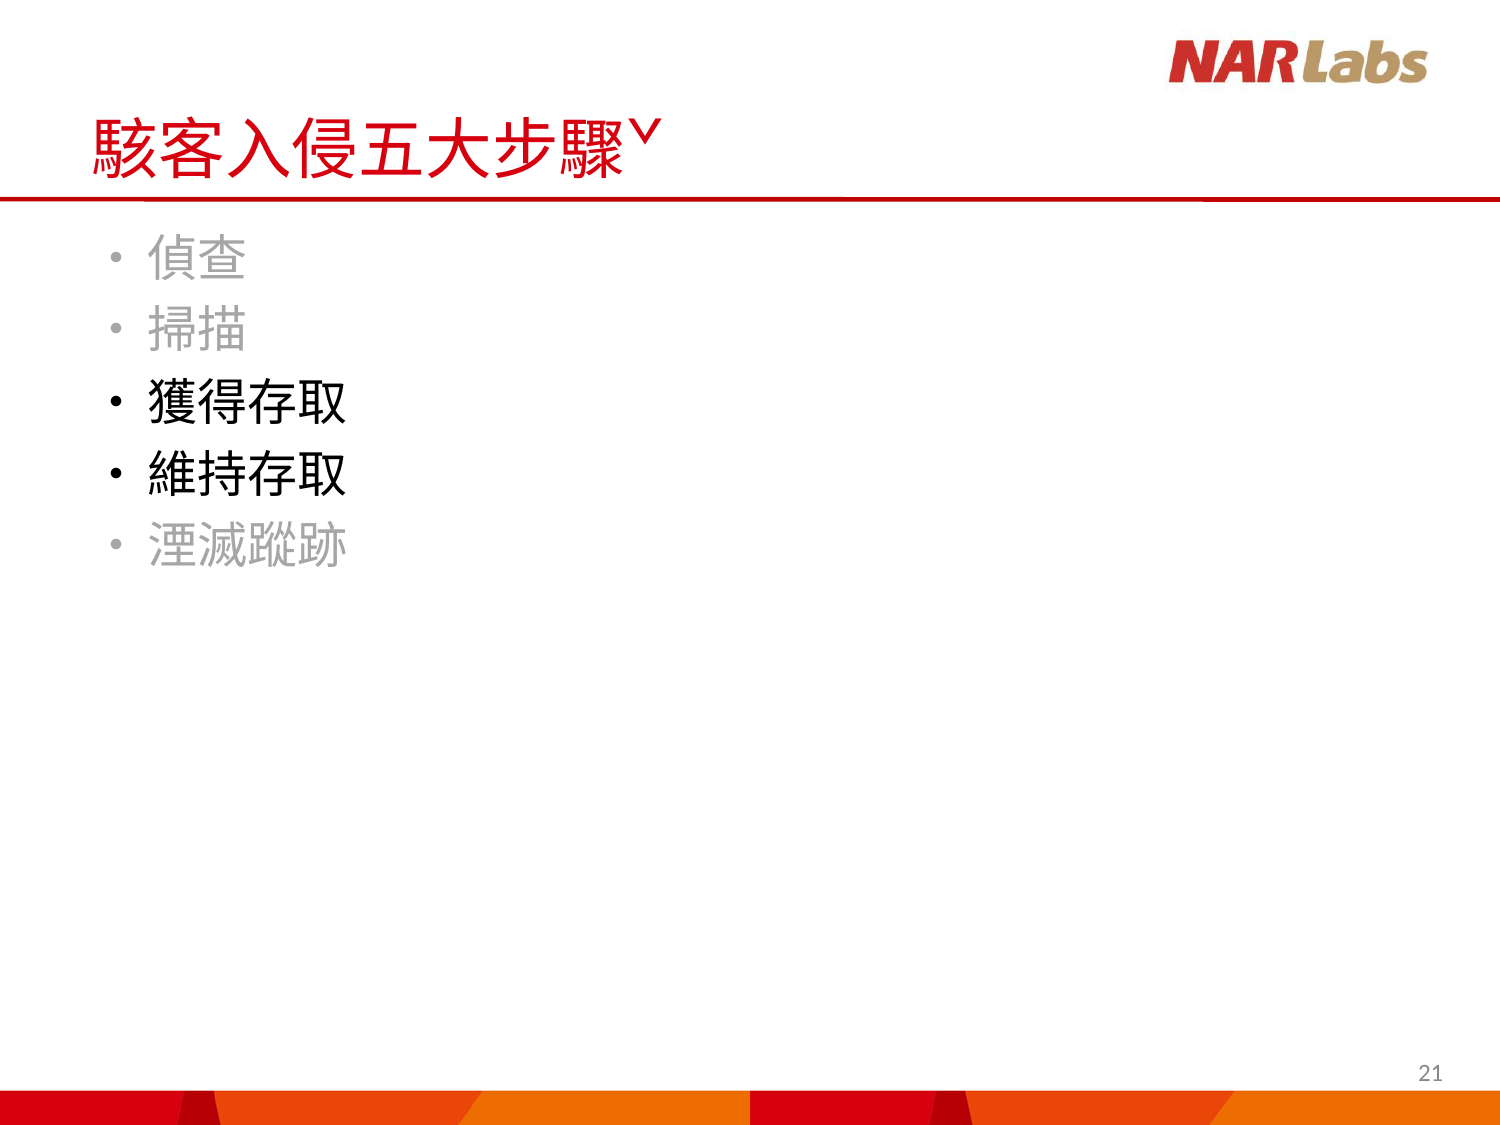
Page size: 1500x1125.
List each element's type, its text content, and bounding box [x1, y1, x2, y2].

text_box • 偵查 • 掃描 • 獲得存取 • 維持存取 • 湮滅蹤跡 [89, 226, 351, 576]
title 駭客入侵五大步驟ˇ [89, 107, 1411, 189]
text_box 21 [1414, 1056, 1448, 1090]
